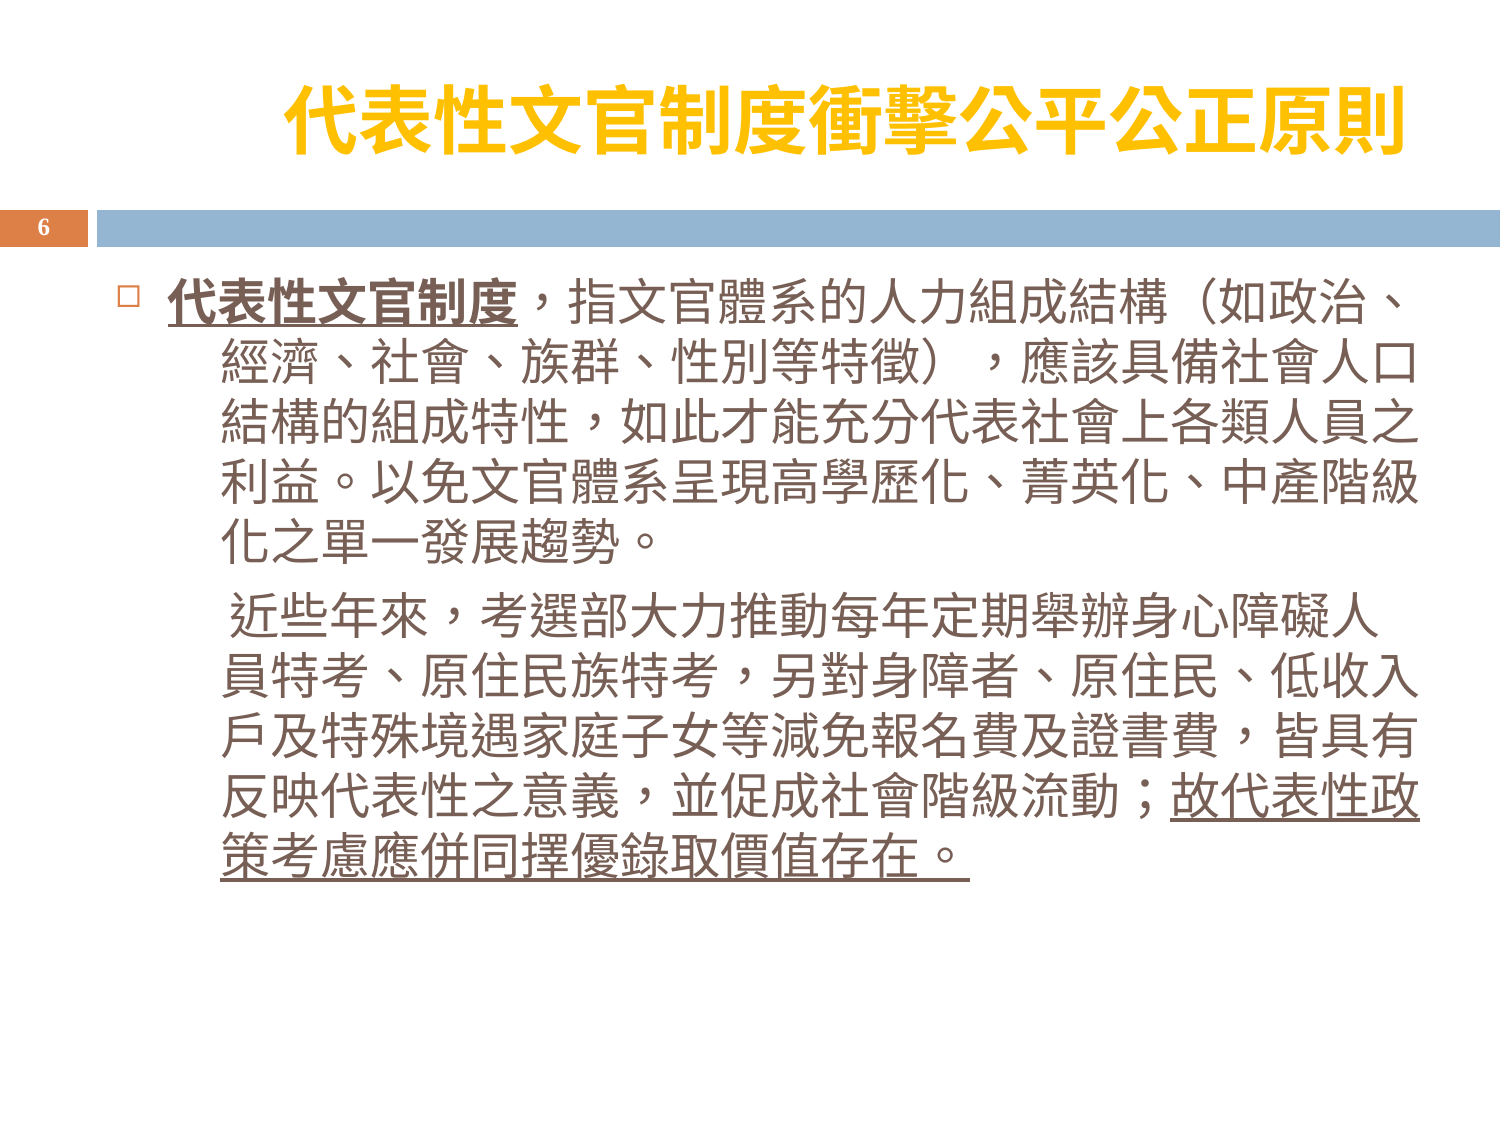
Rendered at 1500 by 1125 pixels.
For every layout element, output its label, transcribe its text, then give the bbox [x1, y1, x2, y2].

list 代表性文官制度，指文官體系的人力組成結構（如政治、經濟、社會、族群、性別等特徵），應該具備社會人口結構的組成特性，如此才能充分代表社會上各類人員之利益。以免文官體系呈現高學歷化、菁英化、中產階級化之單一發展趨勢。 近些年來，考選部大力推動每年定期舉辦身心障礙人員特考、原住民族特考，另對身障者、原住民、低收入戶及特殊境遇家庭子女等減免報名費及證書費，皆具有反映代表性之意義，並促成社會階級流動；故代表性政策考慮應併同擇優錄取價值存在。 [100, 262, 1438, 1000]
text_box 5 [0, 208, 88, 249]
title 代表性文官制度衝擊公平公正原則 [100, 37, 1438, 201]
